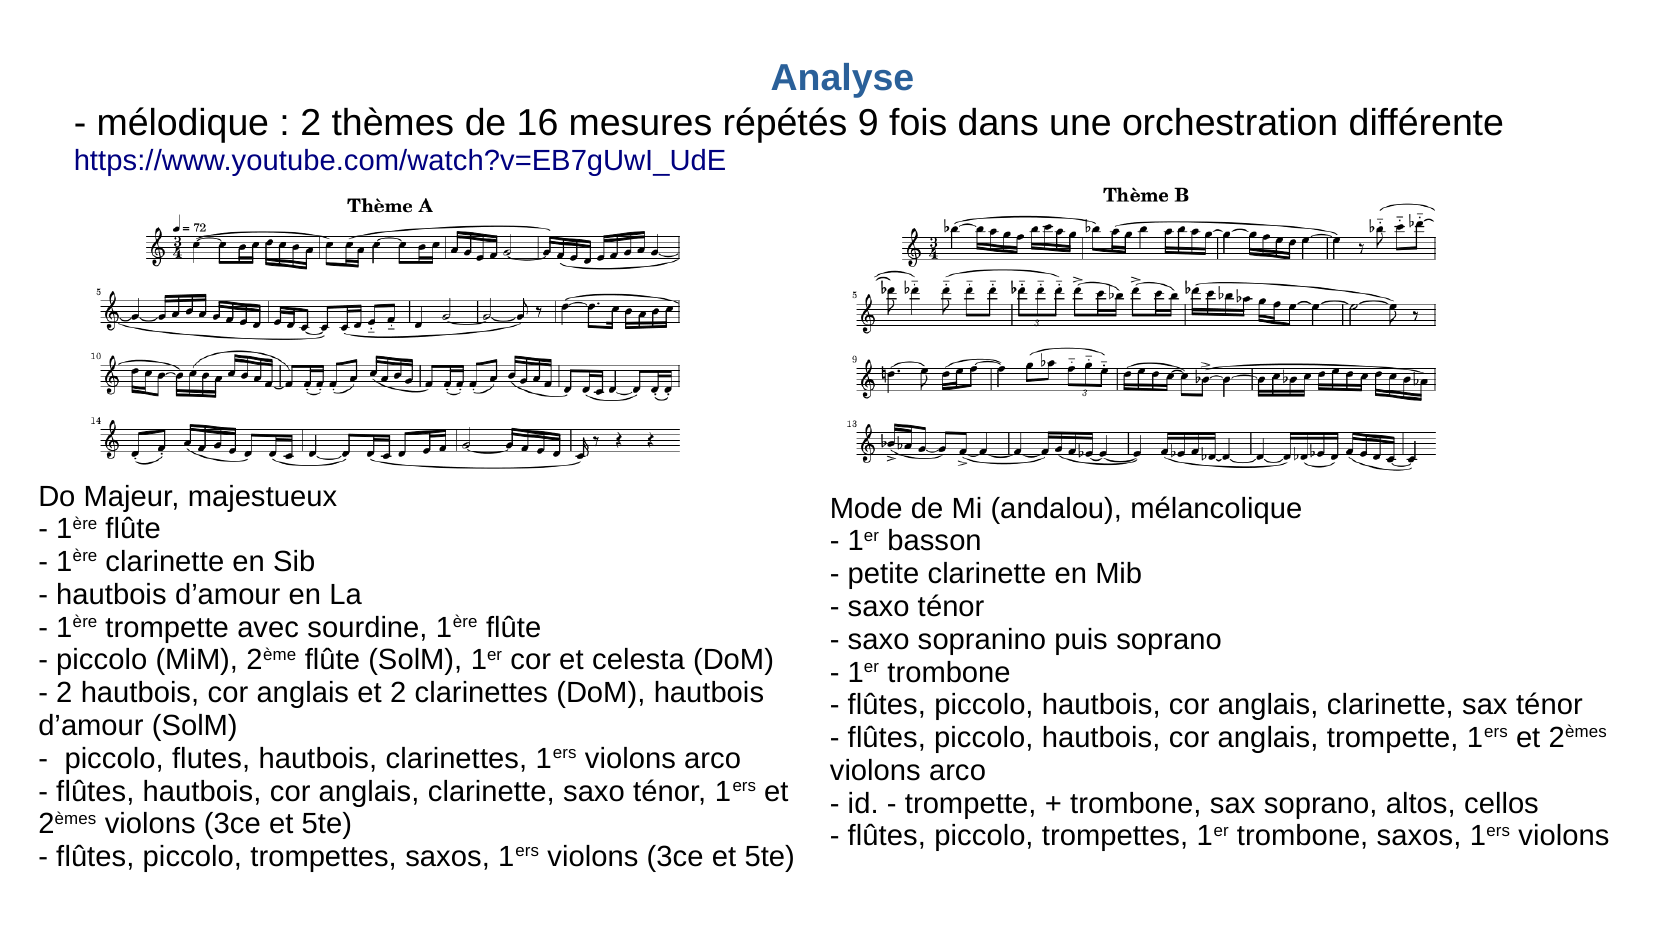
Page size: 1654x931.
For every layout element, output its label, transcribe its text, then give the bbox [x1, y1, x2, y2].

picture [70, 177, 709, 472]
text_box Analyse [755, 49, 945, 94]
text_box Do Majeur, majestueux - 1ère flûte - 1ère clarinette en Sib - hautbois d’amour en La - 1ère trompette avec sourdine, 1ère flûte - piccolo (MiM), 2ème flûte (SolM), 1er cor et celesta (DoM) - 2 hautbois, cor anglais et 2 clarinettes (DoM), hautbois d’amour (SolM) - piccolo, flutes, hautbois, clarinettes, 1ers violons arco - flûtes, hautbois, cor anglais, clarinette, saxo ténor, 1ers et 2èmes violons (3ce et 5te) - flûtes, piccolo, trompettes, saxos, 1ers violons (3ce et 5te) [23, 472, 815, 918]
text_box - mélodique : 2 thèmes de 16 mesures répétés 9 fois dans une orchestration différente https://www.youtube.com/watch?v=EB7gUwI_UdE [59, 94, 1619, 250]
picture [826, 177, 1465, 476]
text_box Mode de Mi (andalou), mélancolique - 1er basson - petite clarinette en Mib - saxo ténor - saxo sopranino puis soprano - 1er trombone - flûtes, piccolo, hautbois, cor anglais, clarinette, sax ténor - flûtes, piccolo, hautbois, cor anglais, trompette, 1ers et 2èmes violons arco - id. - trompette, + trombone, sax soprano, altos, cellos - flûtes, piccolo, trompettes, 1er trombone, saxos, 1ers violons [814, 484, 1654, 898]
